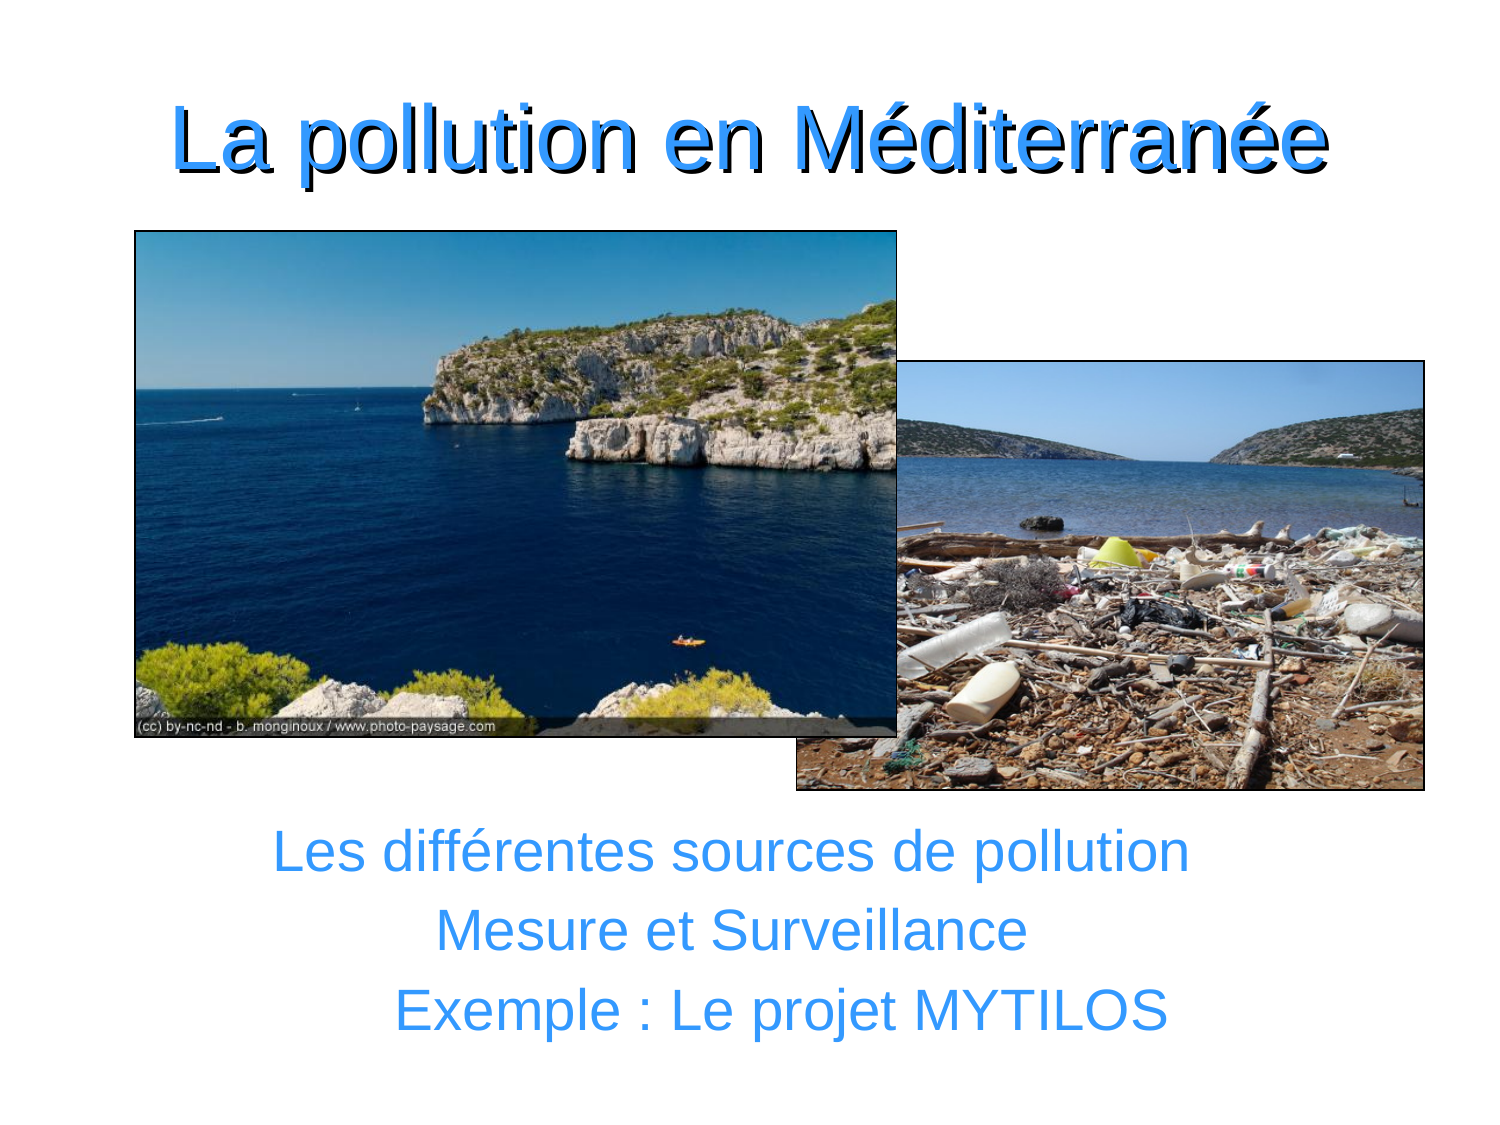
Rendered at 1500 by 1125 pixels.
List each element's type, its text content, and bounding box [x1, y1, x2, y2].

subtitle Les différentes sources de pollution Mesure et Surveillance Exemple : Le projet MYTILOS [183, 810, 1282, 1075]
picture [797, 361, 1424, 790]
title La pollution en Méditerranée [112, 54, 1388, 221]
picture [135, 231, 896, 737]
